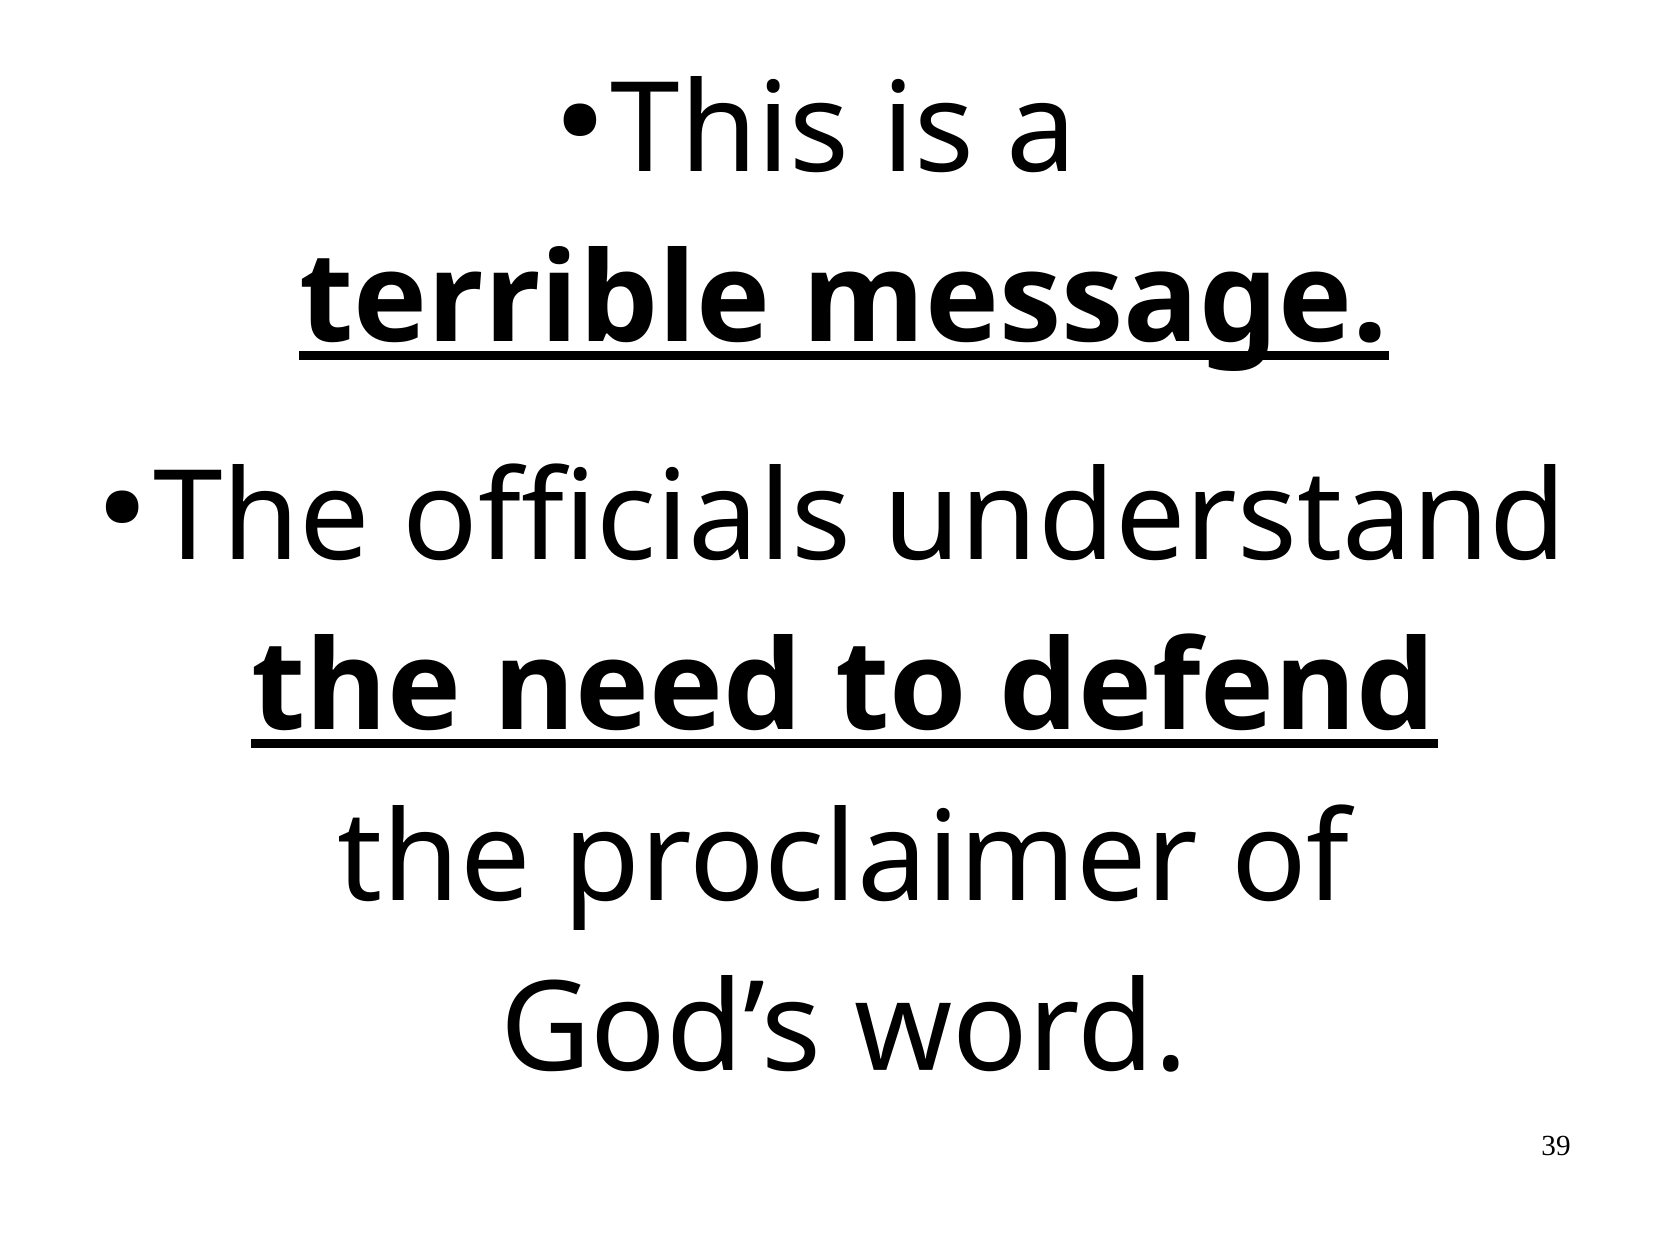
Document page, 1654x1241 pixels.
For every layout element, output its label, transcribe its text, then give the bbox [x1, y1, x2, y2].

list This is a terrible message. The officials understand the need to defend the proclaimer of God’s word. [37, 37, 1613, 1238]
